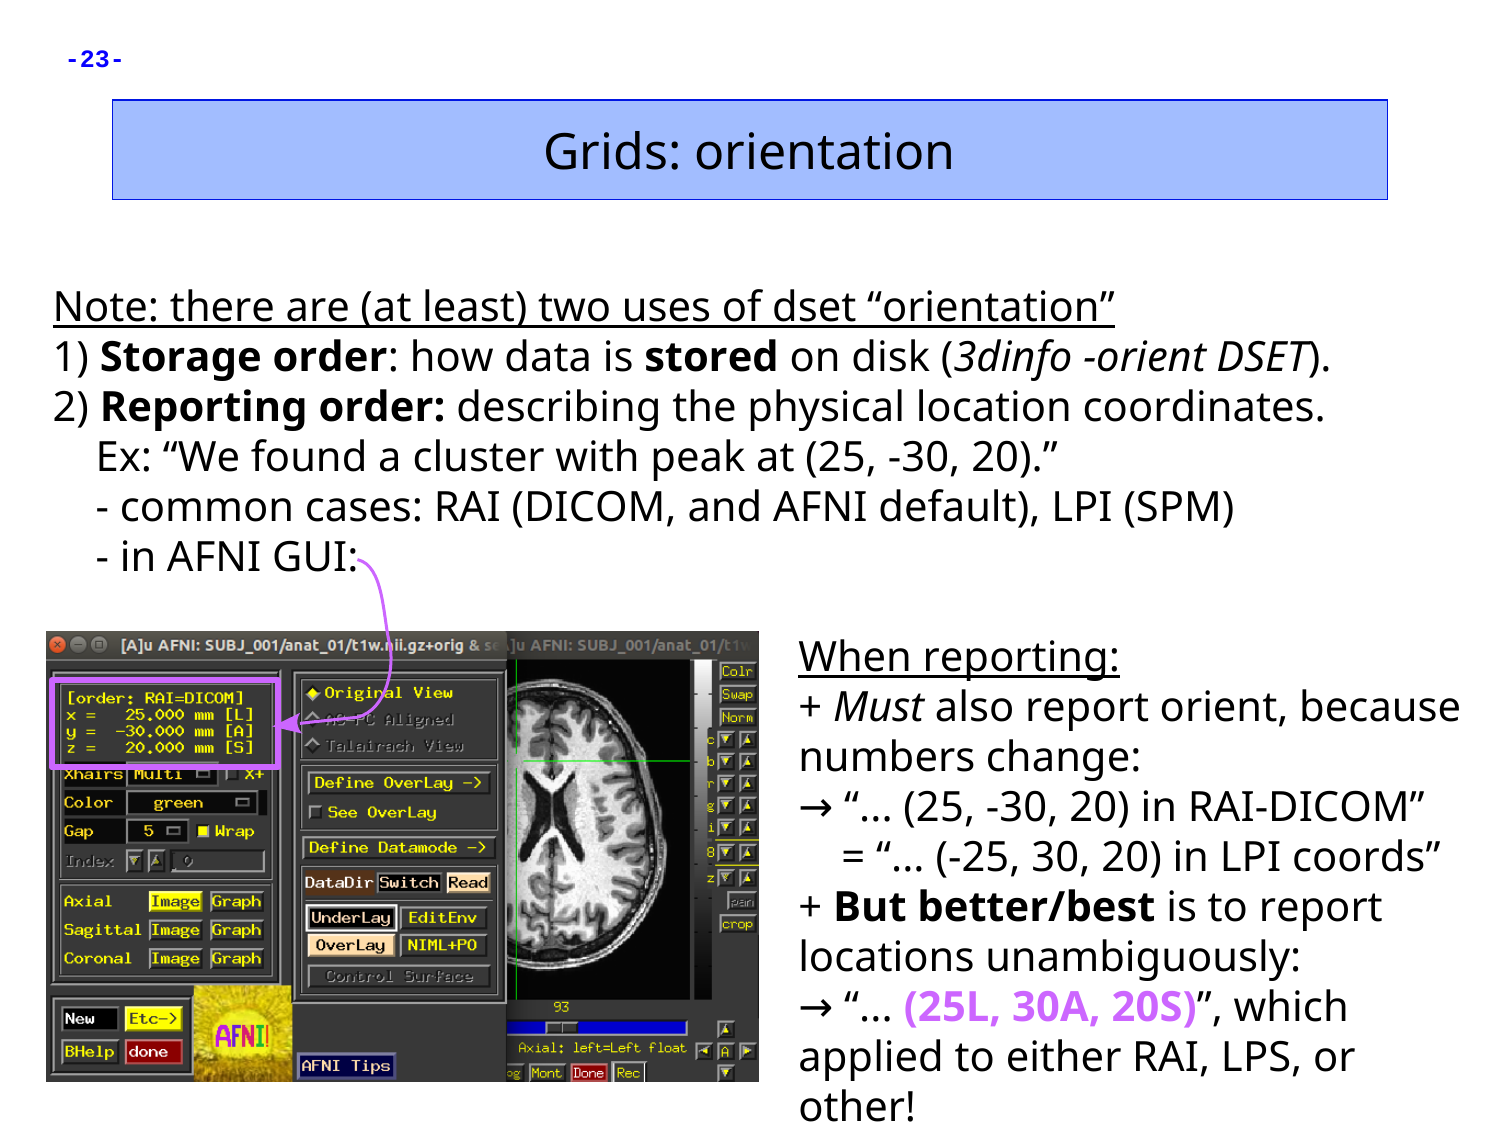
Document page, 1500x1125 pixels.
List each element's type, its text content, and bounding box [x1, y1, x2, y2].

text_box When reporting: + Must also report orient, because numbers change: → “... (25, -30, 20) in RAI-DICOM” = “... (-25, 30, 20) in LPI coords” + But better/best is to report locations unambiguously: → “... (25L, 30A, 20S)”, which applied to either RAI, LPS, or other! [783, 622, 1499, 1088]
picture [46, 631, 759, 1082]
text_box Note: there are (at least) two uses of dset “orientation” 1) Storage order: how data is stored on disk (3dinfo -orient DSET). 2) Reporting order: describing the physical location coordinates. Ex: “We found a cluster with peak at (25, -30, 20).” - common cases: RAI (DICOM, and AFNI default), LPI (SPM) - in AFNI GUI: [37, 272, 1495, 602]
text_box Grids: orientation [112, 99, 1388, 200]
